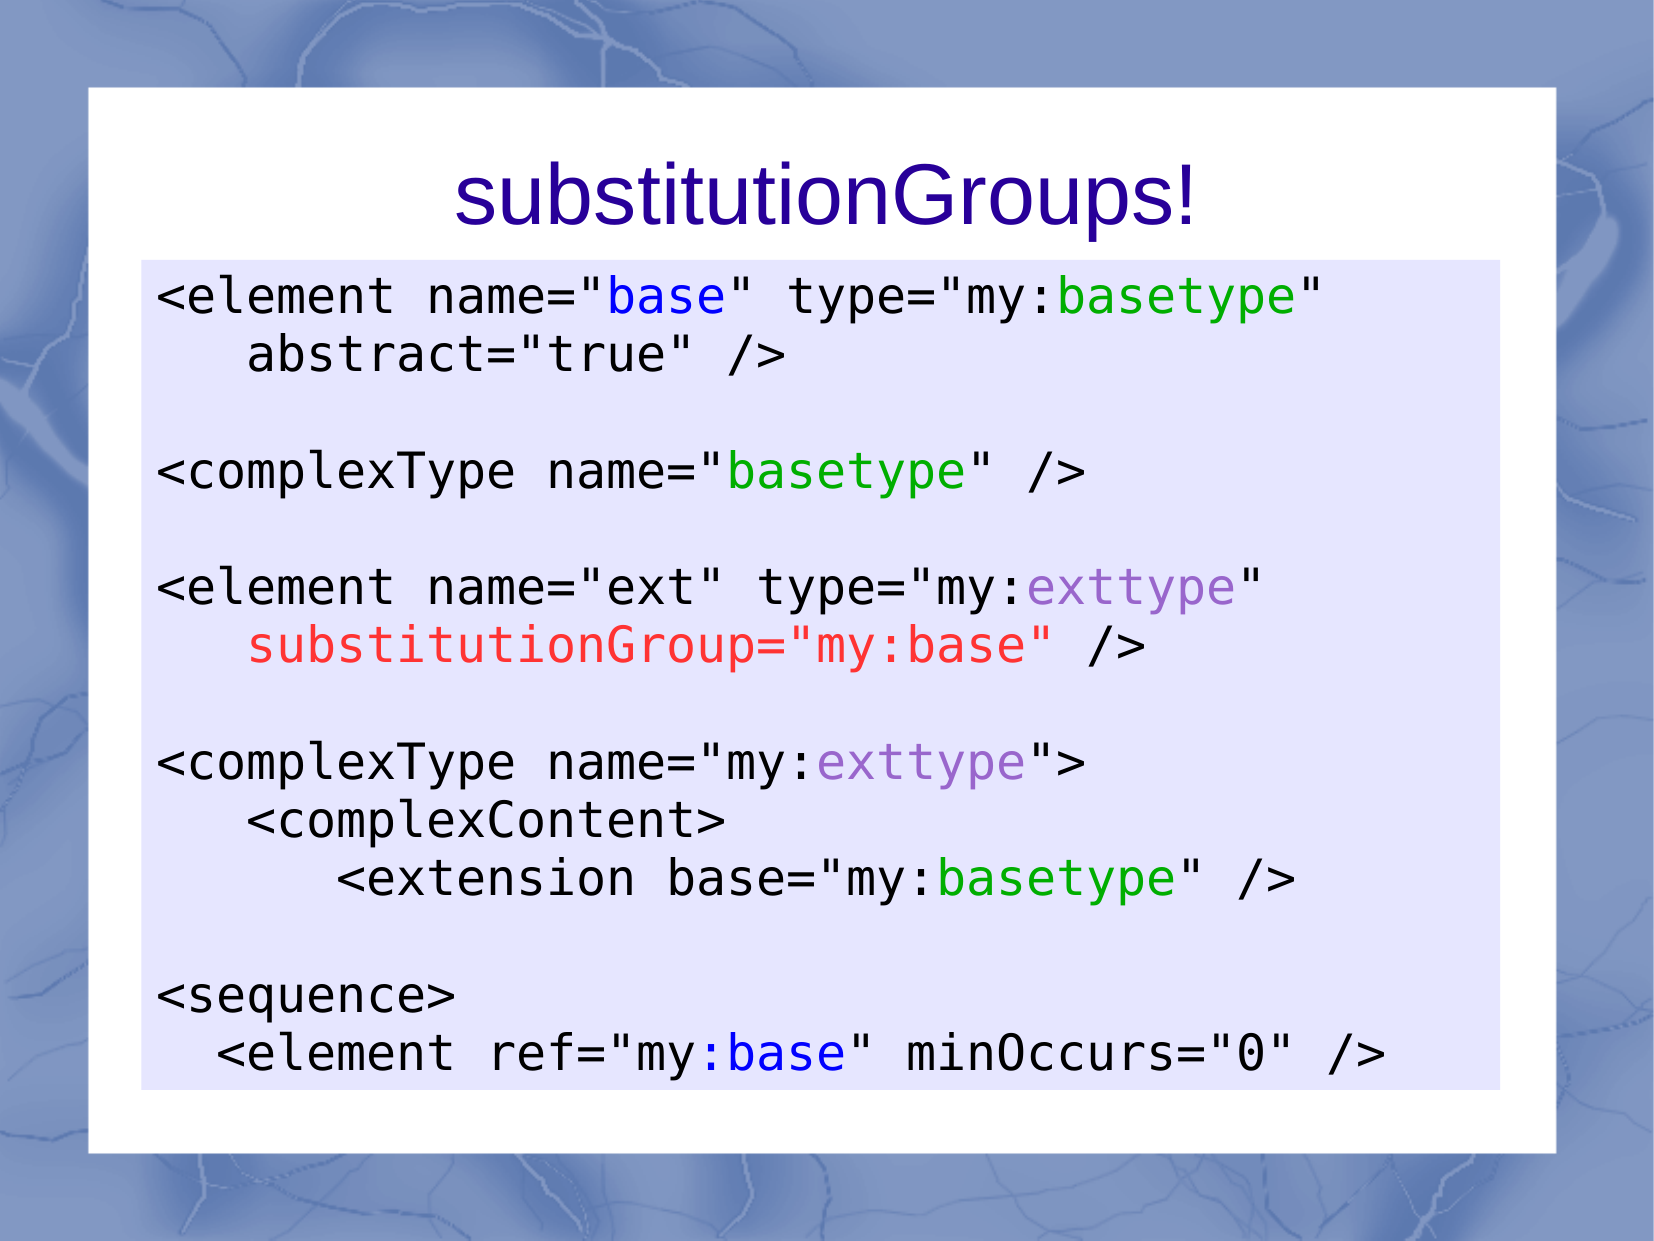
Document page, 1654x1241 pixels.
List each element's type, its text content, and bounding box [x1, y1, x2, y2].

title substitutionGroups! [118, 90, 1536, 298]
text_box <element name="base" type="my:basetype" abstract="true" /> <complexType name="basetype" /> <element name="ext" type="my:exttype" substitutionGroup="my:base" /> <complexType name="my:exttype"> <complexContent> <extension base="my:basetype" /> <sequence> <element ref="my:base" minOccurs="0" /> [141, 259, 1501, 1090]
picture [0, 0, 1654, 1241]
